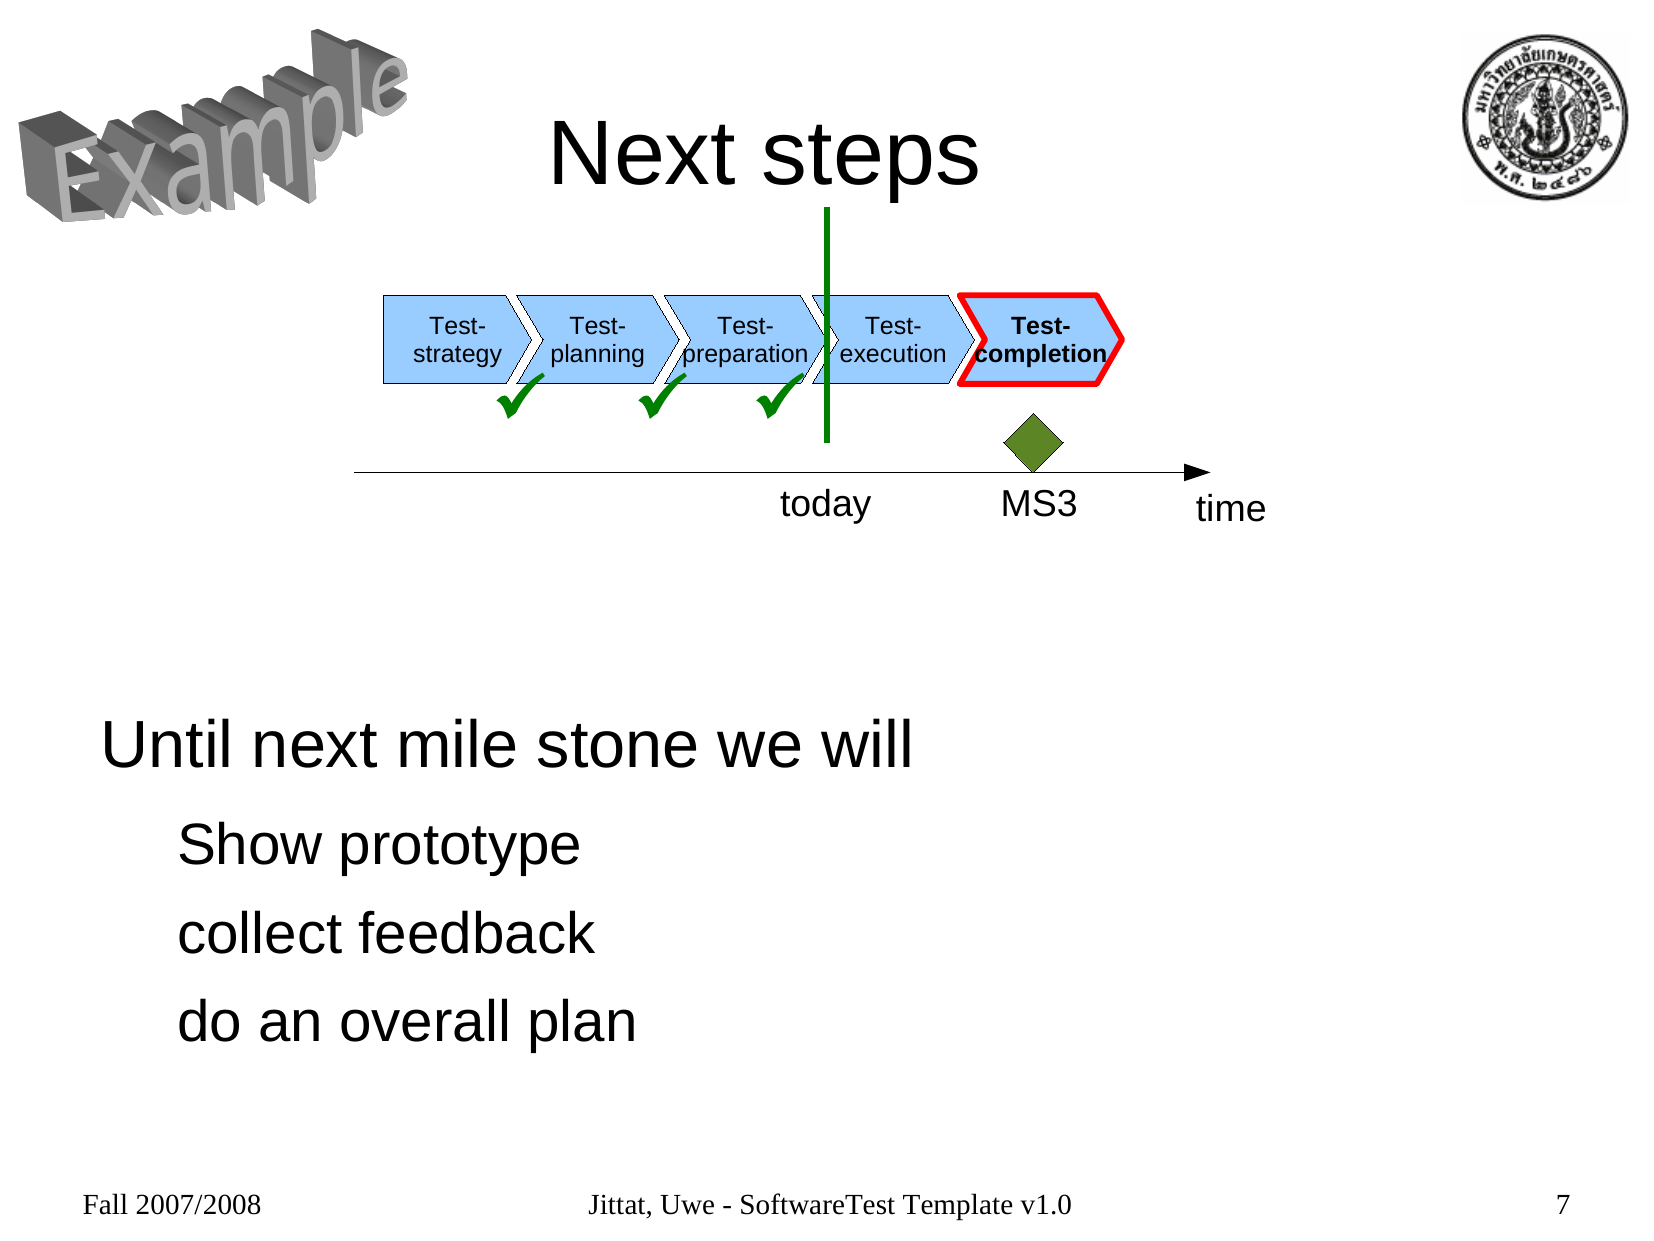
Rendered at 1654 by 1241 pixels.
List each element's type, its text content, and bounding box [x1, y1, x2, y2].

text_box Test- planning [516, 295, 680, 384]
text_box Test- preparation [664, 295, 824, 384]
text_box  [738, 372, 821, 461]
text_box [1003, 413, 1064, 472]
text_box today [765, 474, 886, 532]
text_box Test- strategy [383, 295, 532, 384]
text_box Test- completion [959, 295, 1123, 384]
text_box Test- execution [830, 295, 975, 384]
text_box time [1181, 480, 1282, 538]
text_box MS3 [985, 474, 1093, 532]
list Until next mile stone we will Show prototype collect feedback do an overall plan [82, 290, 1571, 1182]
title Next steps [82, 49, 1447, 257]
picture [1461, 33, 1630, 205]
text_box  [620, 372, 703, 461]
text_box  [478, 372, 561, 461]
